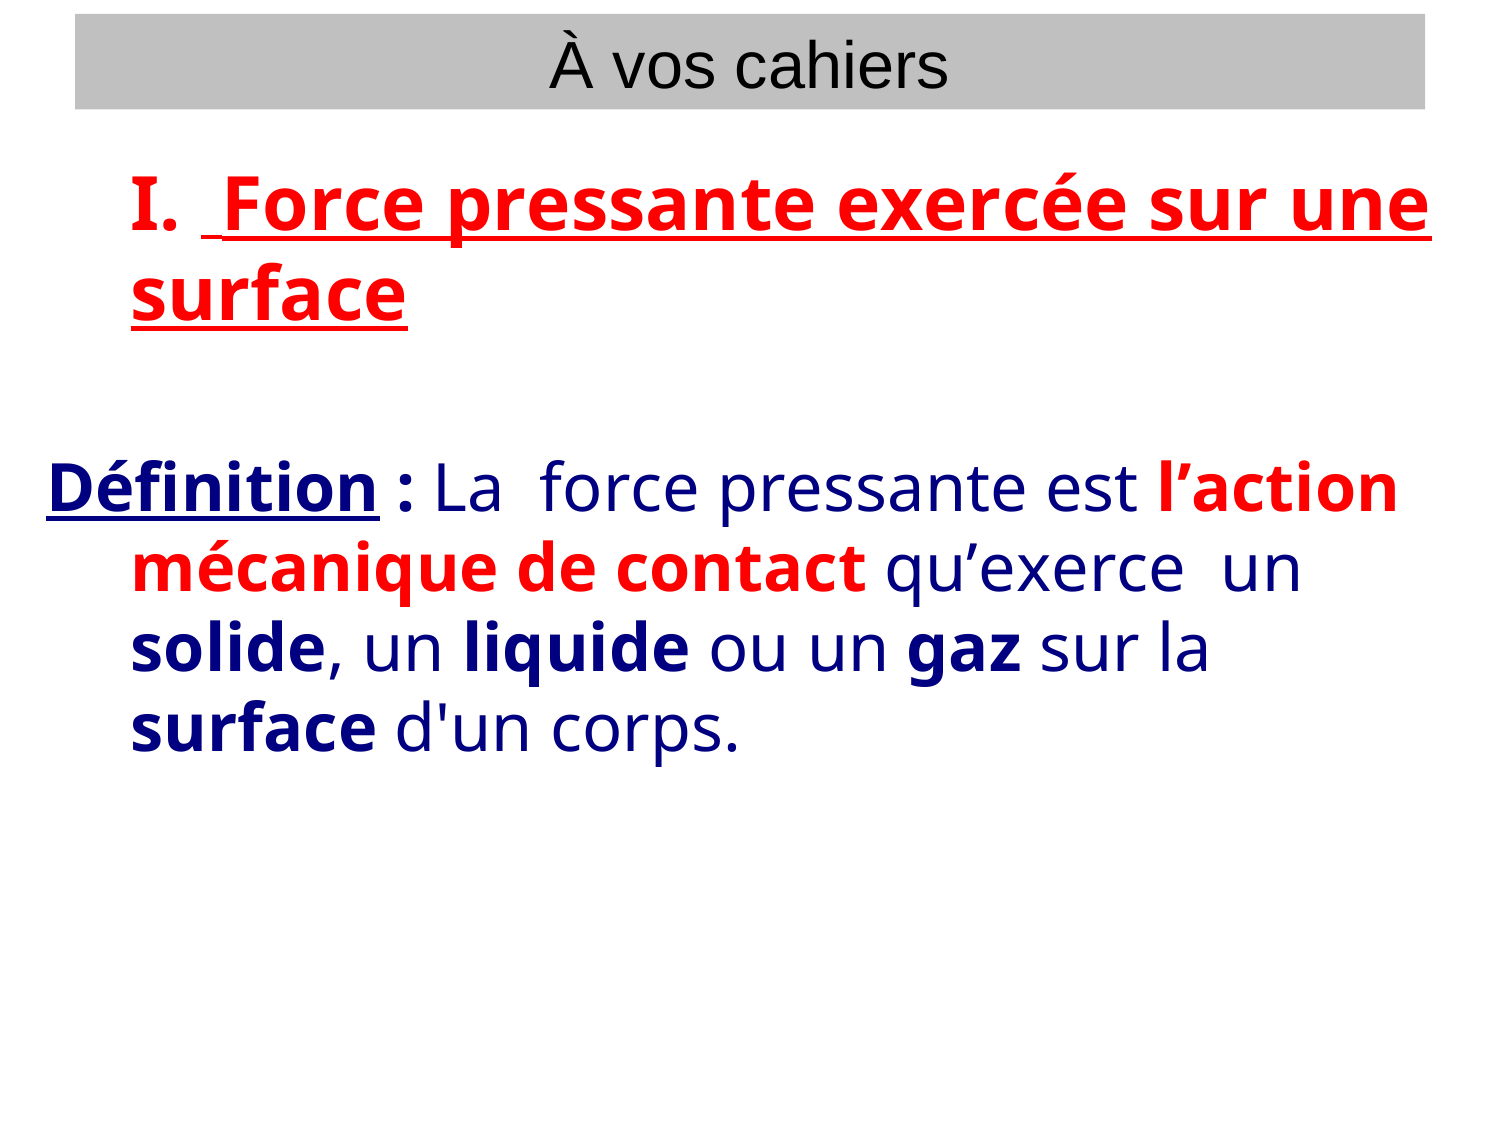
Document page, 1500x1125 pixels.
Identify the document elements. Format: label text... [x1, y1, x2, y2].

title À vos cahiers [75, 13, 1426, 110]
list I. Force pressante exercée sur une surface Définition : La force pressante est l’action mécanique de contact qu’exerce un solide, un liquide ou un gaz sur la surface d'un corps. [15, 147, 1477, 1063]
